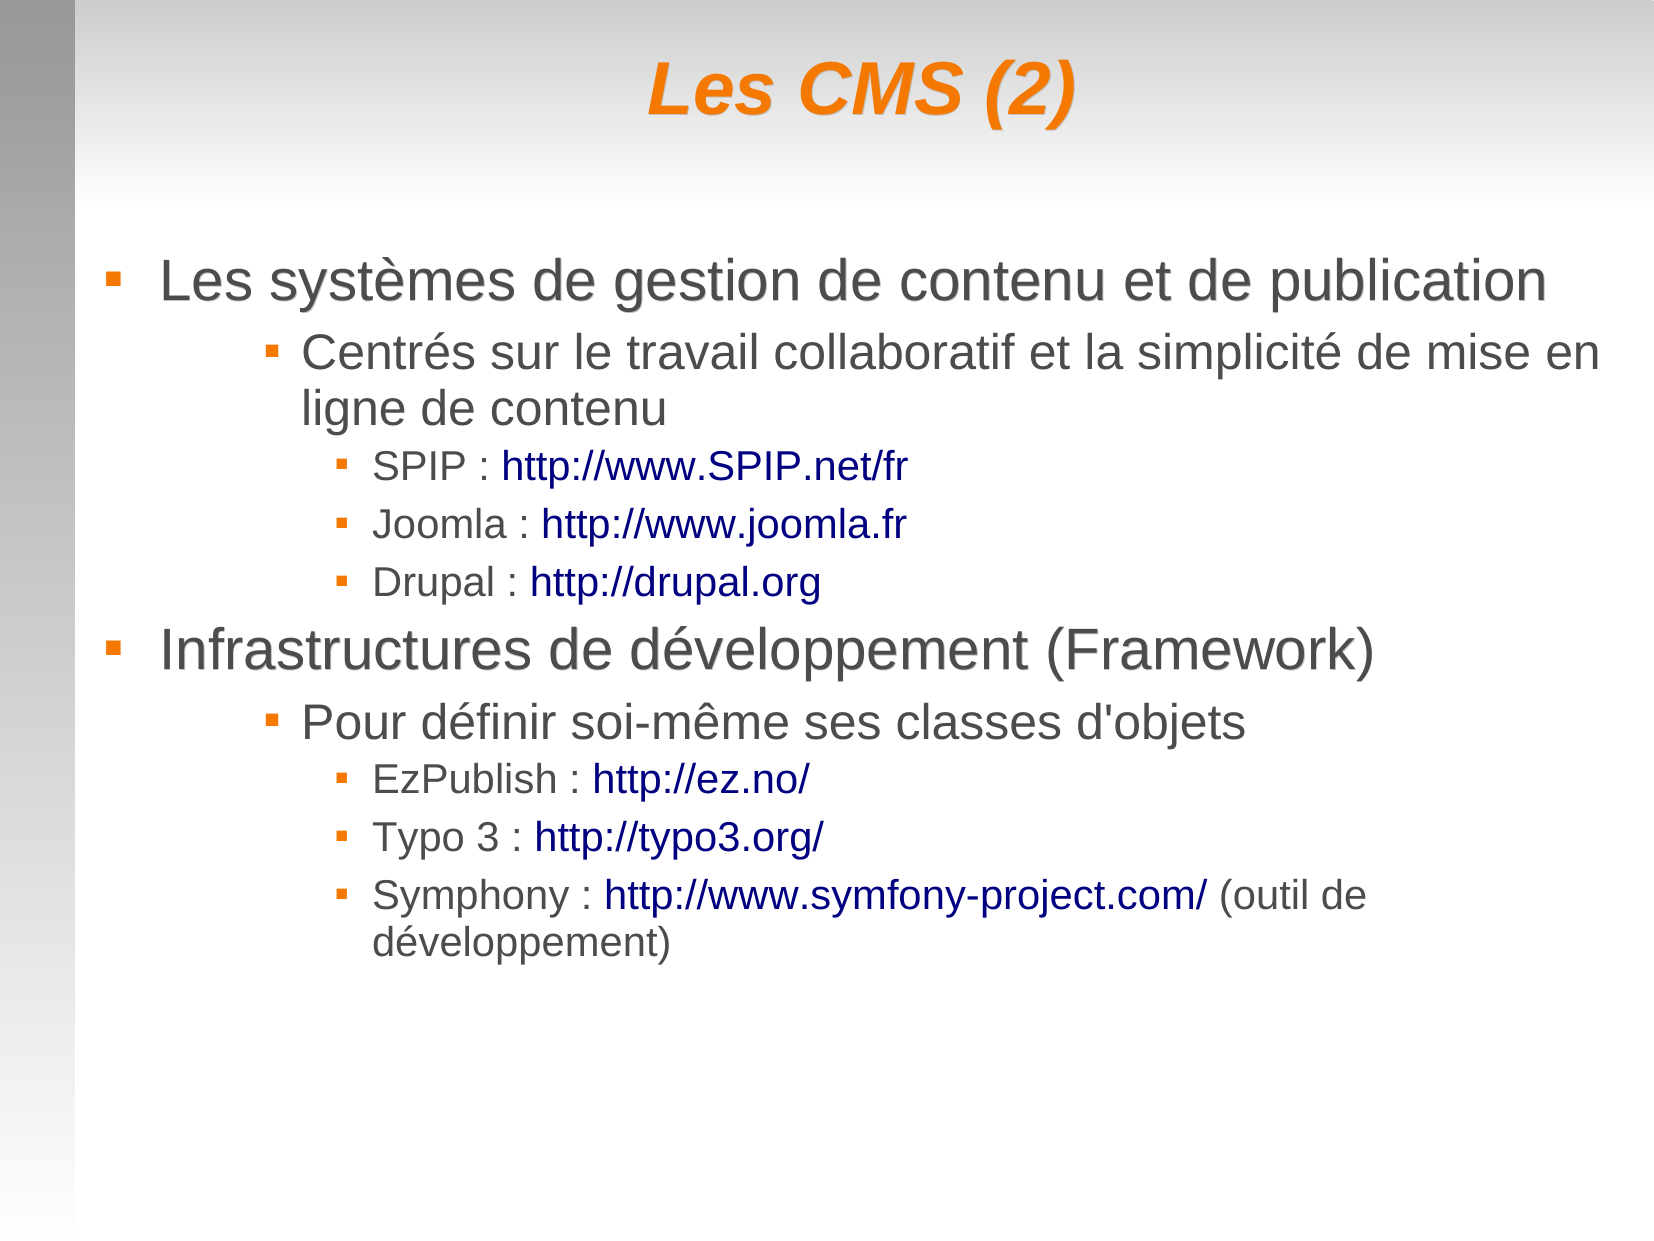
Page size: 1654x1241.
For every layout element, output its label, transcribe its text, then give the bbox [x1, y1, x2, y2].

list Les systèmes de gestion de contenu et de publication Centrés sur le travail collaboratif et la simplicité de mise en ligne de contenu SPIP : http://www.SPIP.net/fr Joomla : http://www.joomla.fr Drupal : http://drupal.org Infrastructures de développement (Framework) Pour définir soi-même ses classes d'objets EzPublish : http://ez.no/ Typo 3 : http://typo3.org/ Symphony : http://www.symfony-project.com/ (outil de développement) [88, 248, 1625, 1067]
title Les CMS (2) [88, 0, 1654, 178]
